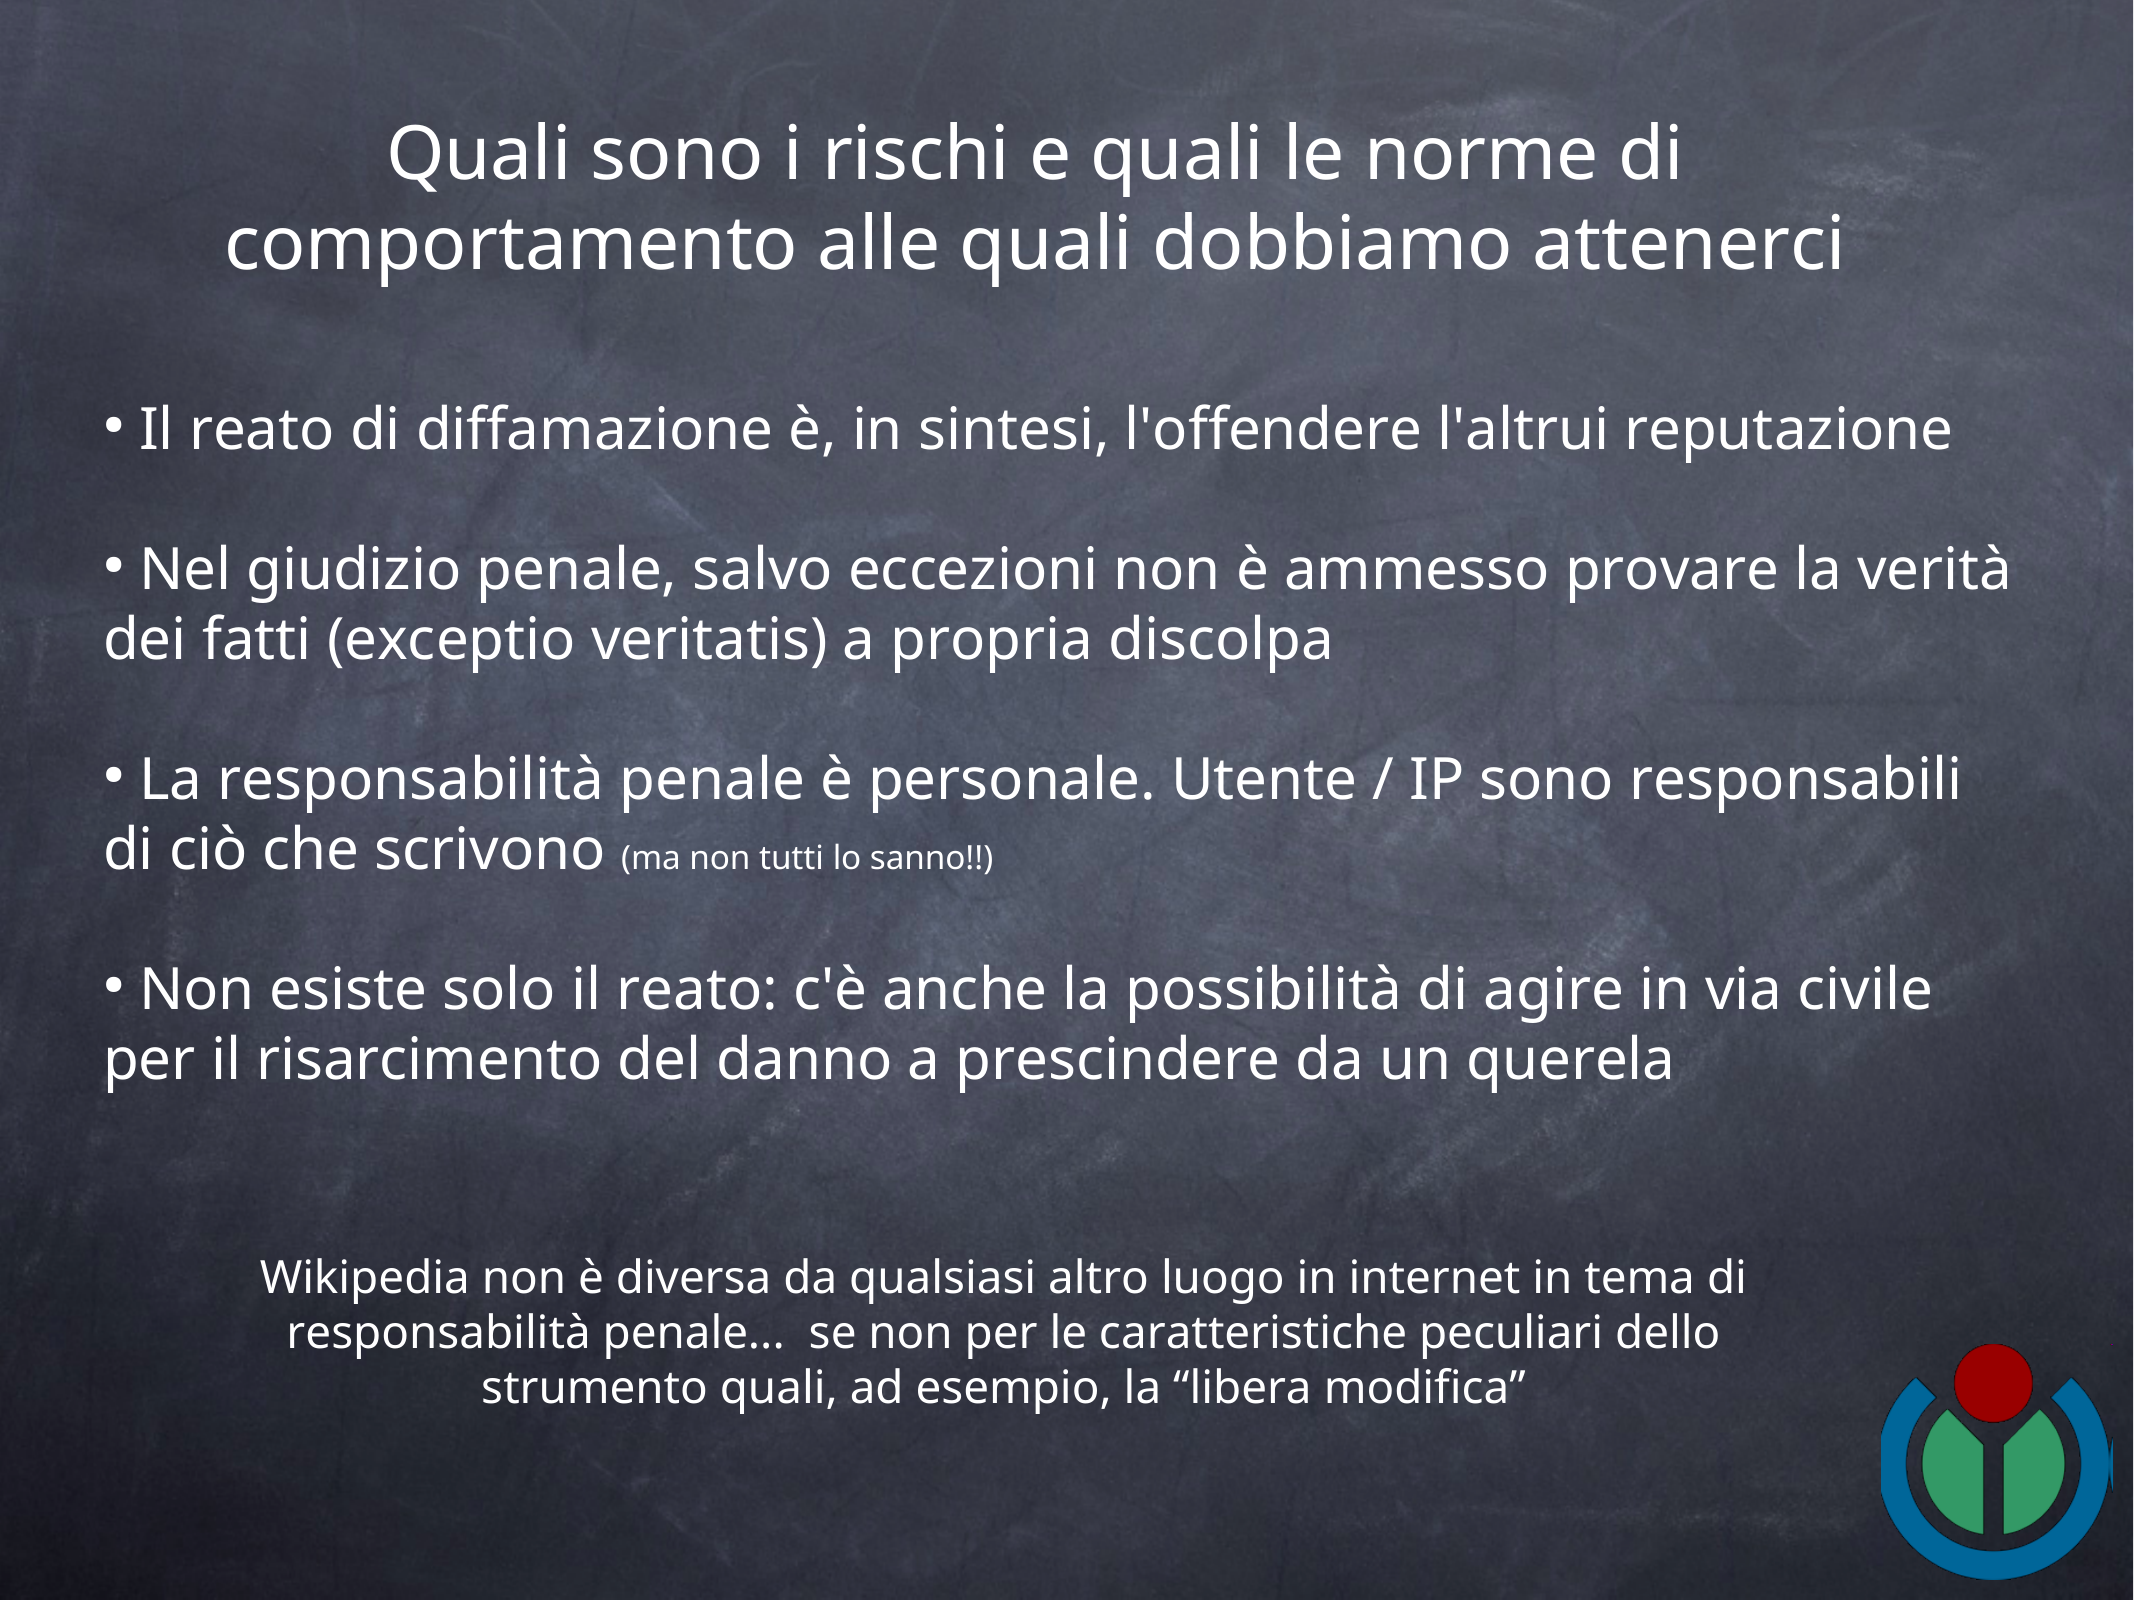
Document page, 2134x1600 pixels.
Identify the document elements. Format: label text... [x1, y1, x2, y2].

picture [0, 0, 2134, 1600]
text_box Il reato di diffamazione è, in sintesi, l'offendere l'altrui reputazione Nel giudizio penale, salvo eccezioni non è ammesso provare la verità dei fatti (exceptio veritatis) a propria discolpa La responsabilità penale è personale. Utente / IP sono responsabili di ciò che scrivono (ma non tutti lo sanno!!) Non esiste solo il reato: c'è anche la possibilità di agire in via civile per il risarcimento del danno a prescindere da un querela [88, 383, 2038, 1169]
title Quali sono i rischi e quali le norme di comportamento alle quali dobbiamo attenerci [177, 59, 1894, 293]
text_box Wikipedia non è diversa da qualsiasi altro luogo in internet in tema di responsabilità penale... se non per le caratteristiche peculiari dello strumento quali, ad esempio, la “libera modifica” [236, 1240, 1772, 1420]
